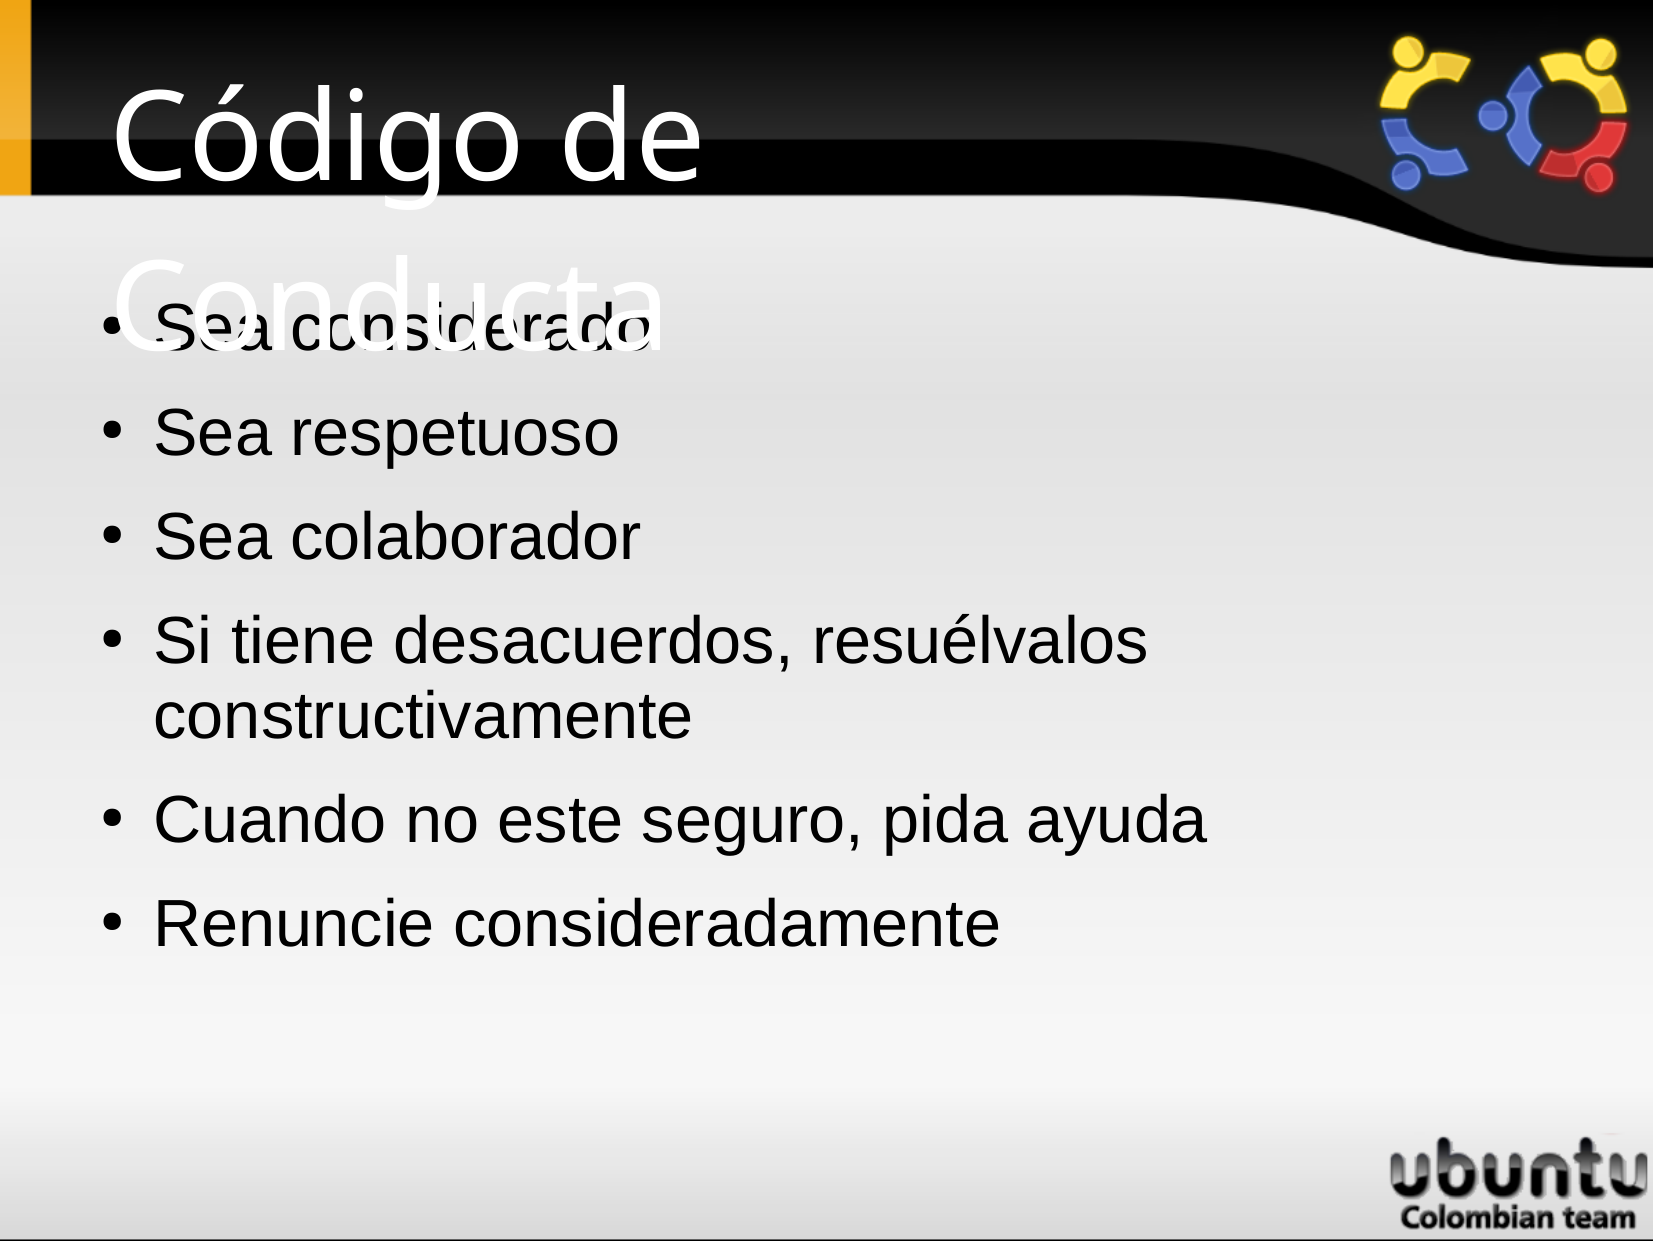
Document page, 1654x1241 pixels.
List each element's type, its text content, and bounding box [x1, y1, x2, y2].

list Sea considerado Sea respetuoso Sea colaborador Si tiene desacuerdos, resuélvalos constructivamente Cuando no este seguro, pida ayuda Renuncie consideradamente [82, 290, 1571, 1109]
text_box Código de Conducta [94, 38, 1300, 178]
picture [0, 0, 1653, 1241]
